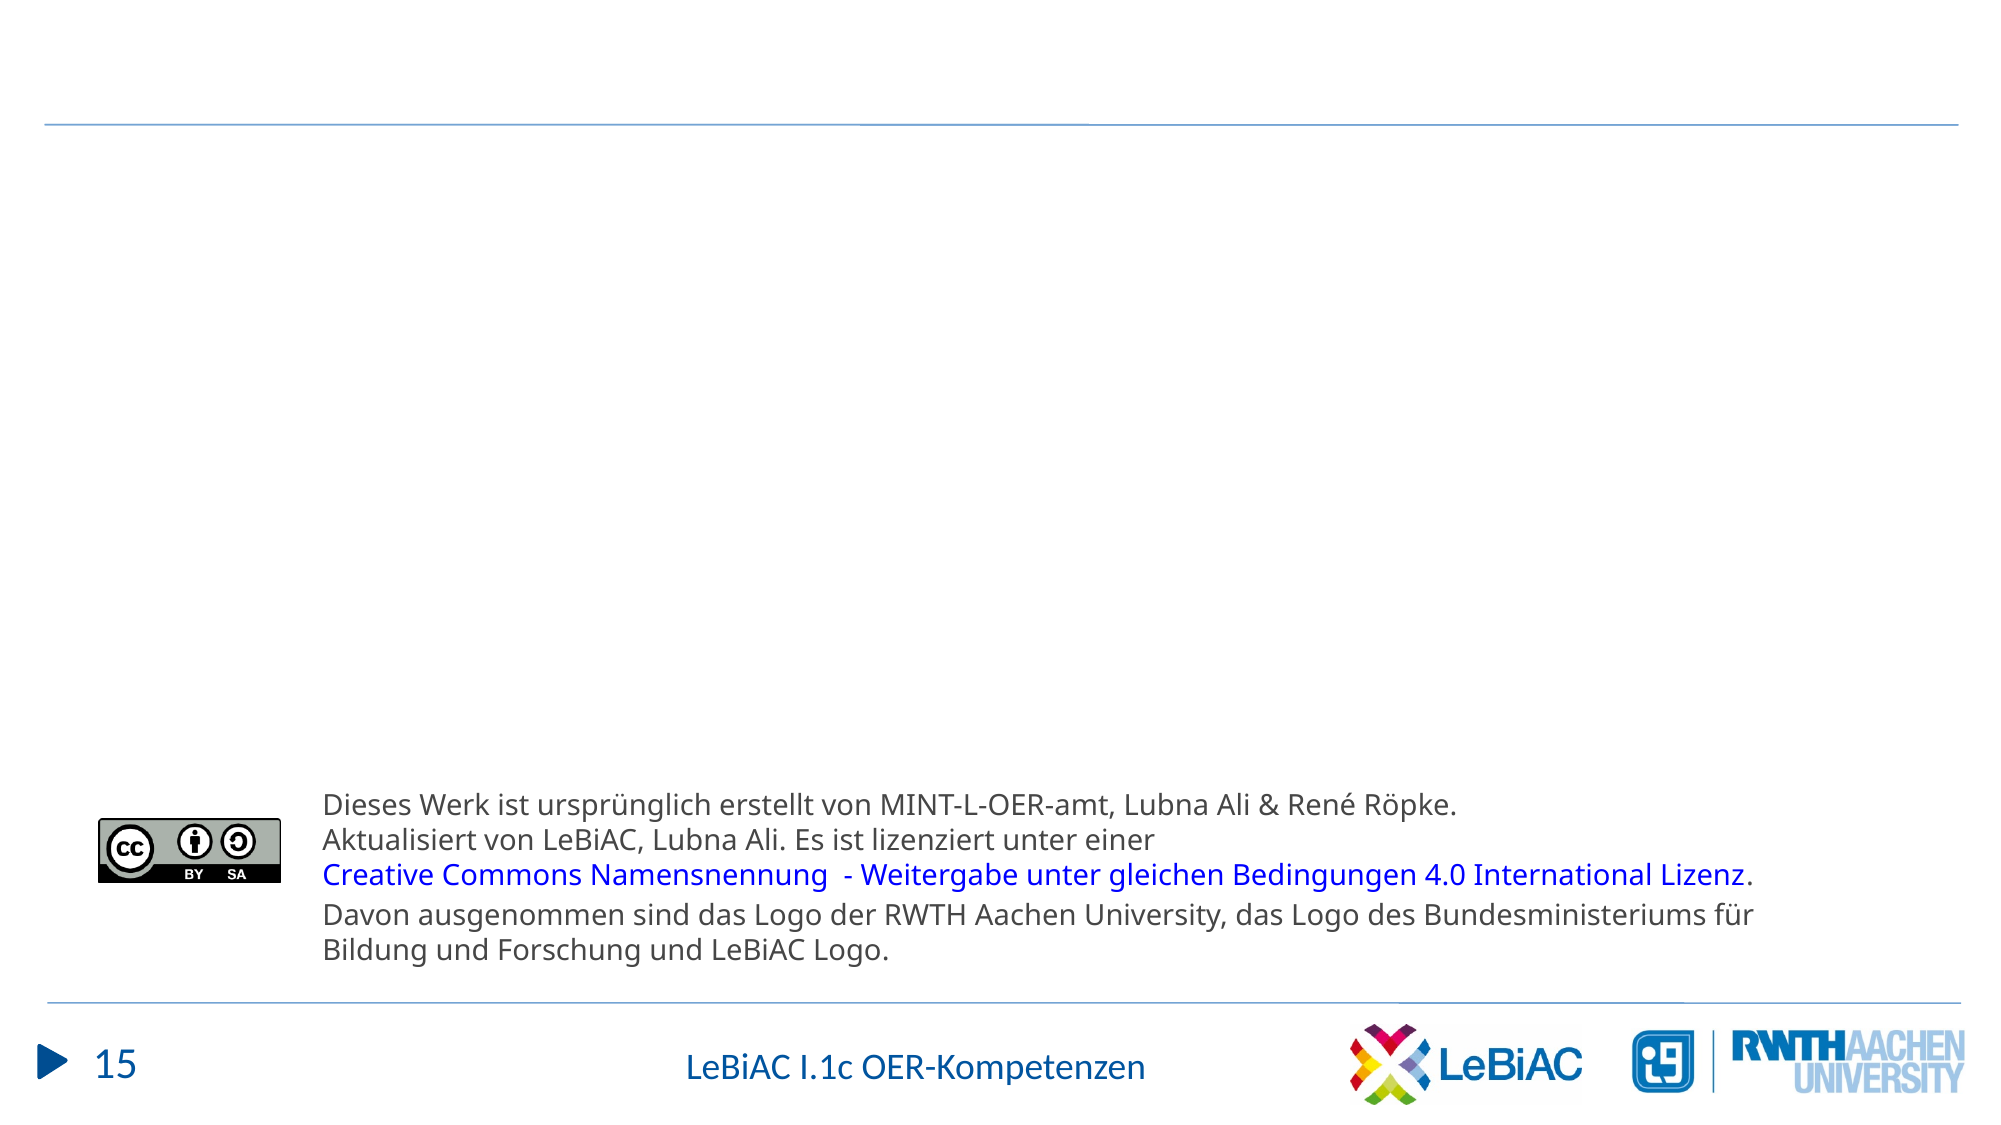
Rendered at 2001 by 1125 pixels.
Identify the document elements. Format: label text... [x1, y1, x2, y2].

picture [1631, 1028, 1966, 1094]
text_box Dieses Werk ist ursprünglich erstellt von MINT-L-OER-amt, Lubna Ali & René Röpke. Aktualisiert von LeBiAC, Lubna Ali. Es ist lizenziert unter einer Creative Commons Namensnennung - Weitergabe unter gleichen Bedingungen 4.0 International Lizenz. Davon ausgenommen sind das Logo der RWTH Aachen University, das Logo des Bundesministeriums für Bildung und Forschung und LeBiAC Logo. [307, 778, 1857, 974]
picture [98, 818, 281, 883]
picture [1350, 1024, 1582, 1105]
